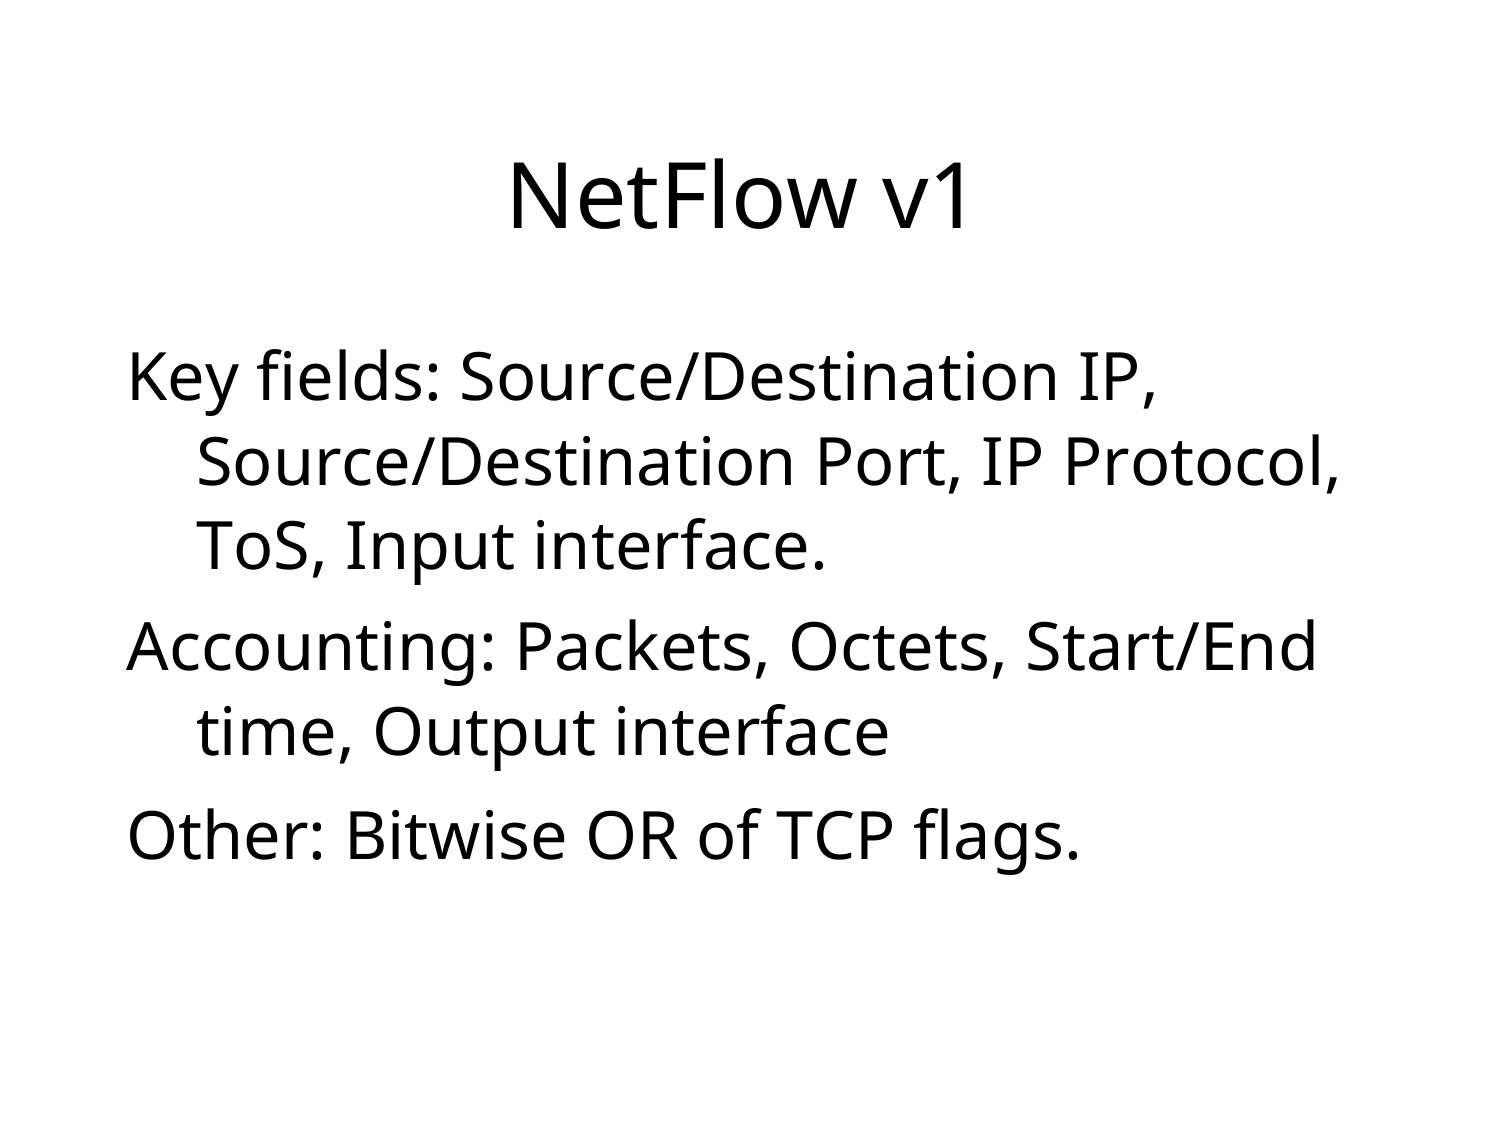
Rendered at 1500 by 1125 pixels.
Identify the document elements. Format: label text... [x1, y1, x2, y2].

list Key fields: Source/Destination IP, Source/Destination Port, IP Protocol, ToS, Input interface. Accounting: Packets, Octets, Start/End time, Output interface Other: Bitwise OR of TCP flags. [112, 324, 1388, 1125]
title NetFlow v1 [112, 62, 1388, 324]
